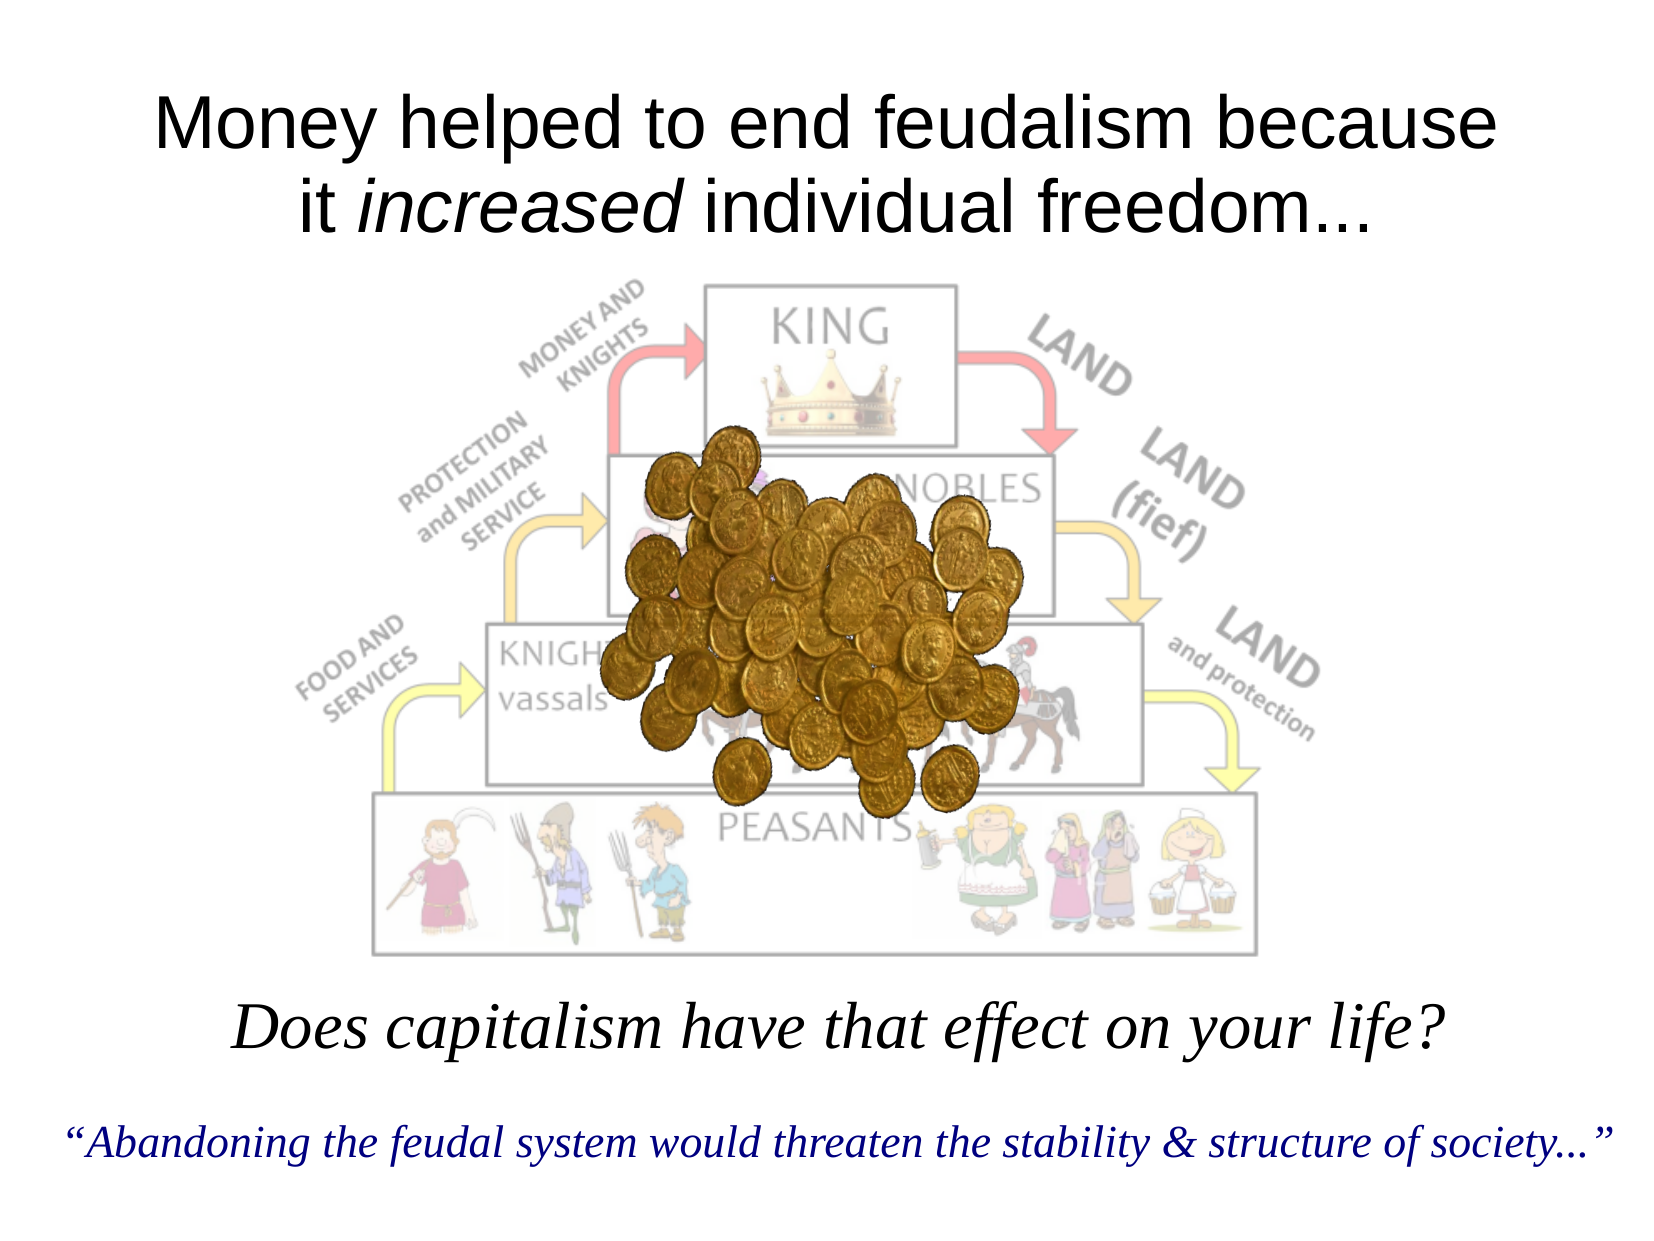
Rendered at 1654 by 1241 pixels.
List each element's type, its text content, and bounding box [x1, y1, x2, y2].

text_box “Abandoning the feudal system would threaten the stability & structure of society...” [23, 1119, 1619, 1171]
title Money helped to end feudalism because it increased individual freedom... [23, 61, 1630, 269]
text_box Does capitalism have that effect on your life? [77, 921, 1620, 1130]
text_box [41, 261, 1589, 983]
picture [554, 394, 1080, 881]
